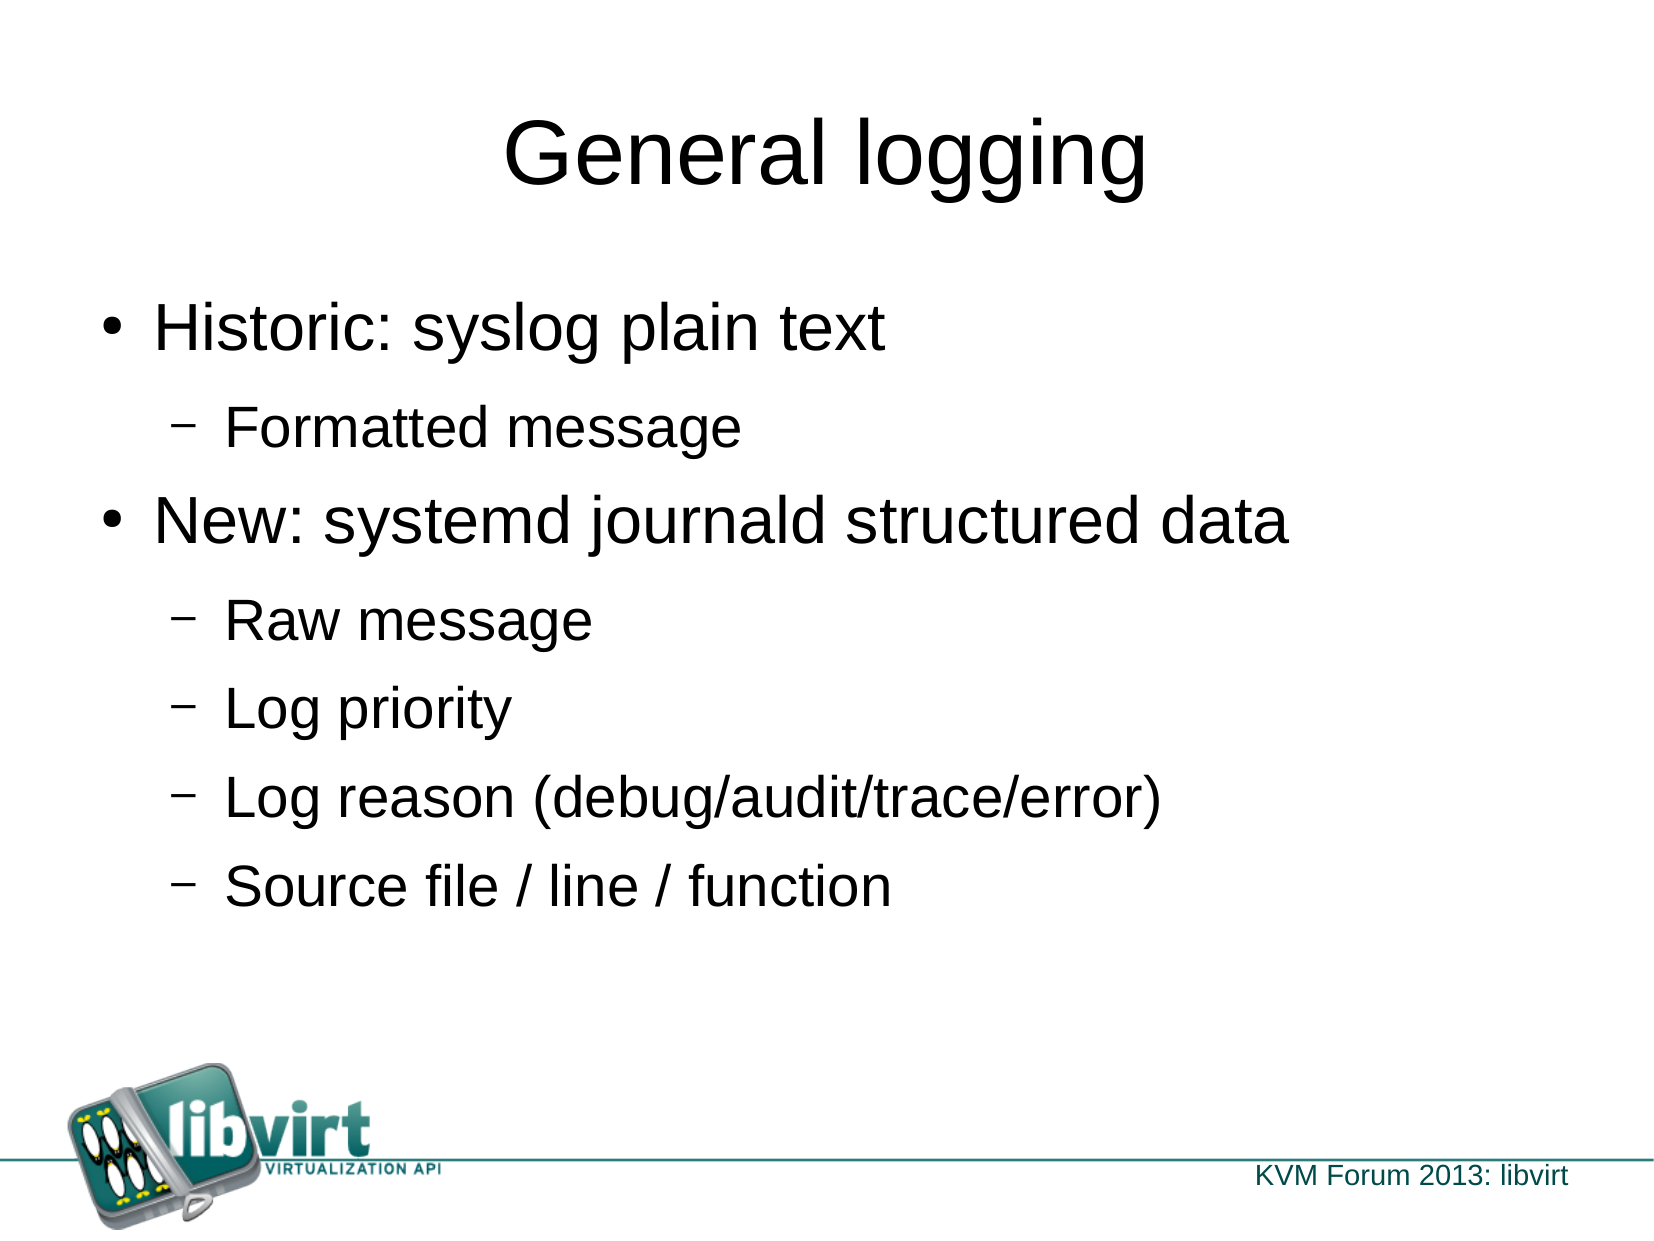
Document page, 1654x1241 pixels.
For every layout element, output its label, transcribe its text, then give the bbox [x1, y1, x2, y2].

list Historic: syslog plain text Formatted message New: systemd journald structured data Raw message Log priority Log reason (debug/audit/trace/error) Source file / line / function [82, 290, 1571, 1010]
title General logging [82, 49, 1571, 257]
picture [0, 1063, 1654, 1230]
